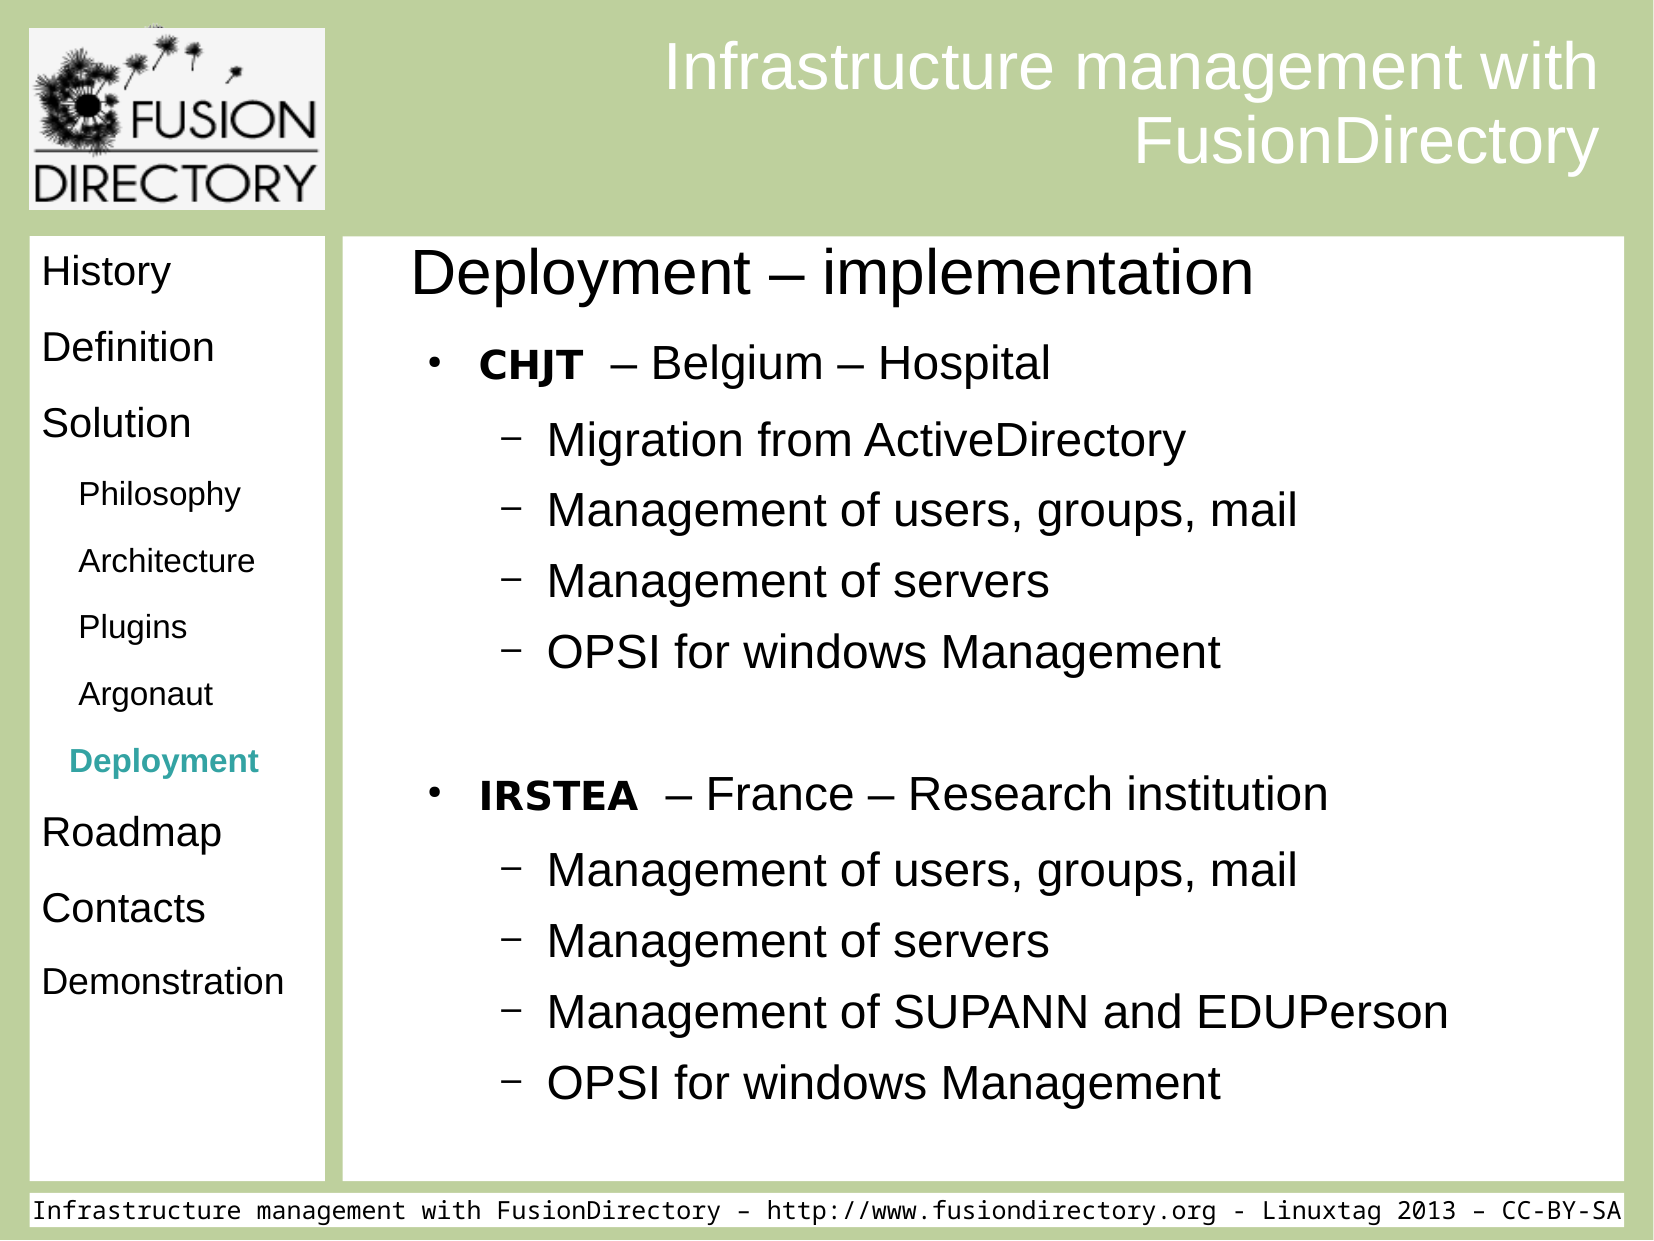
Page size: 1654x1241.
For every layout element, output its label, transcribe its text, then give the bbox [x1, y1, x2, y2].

title Infrastructure management with FusionDirectory [277, 0, 1601, 208]
picture [29, 17, 325, 210]
list History Definition Solution Philosophy Architecture Plugins Argonaut Deployment Roadmap Contacts Demonstration [29, 236, 325, 1182]
list Deployment – implementation CHJT – Belgium – Hospital Migration from ActiveDirectory Management of users, groups, mail Management of servers OPSI for windows Management IRSTEA – France – Research institution Management of users, groups, mail Management of servers Management of SUPANN and EDUPerson OPSI for windows Management [342, 236, 1625, 1182]
